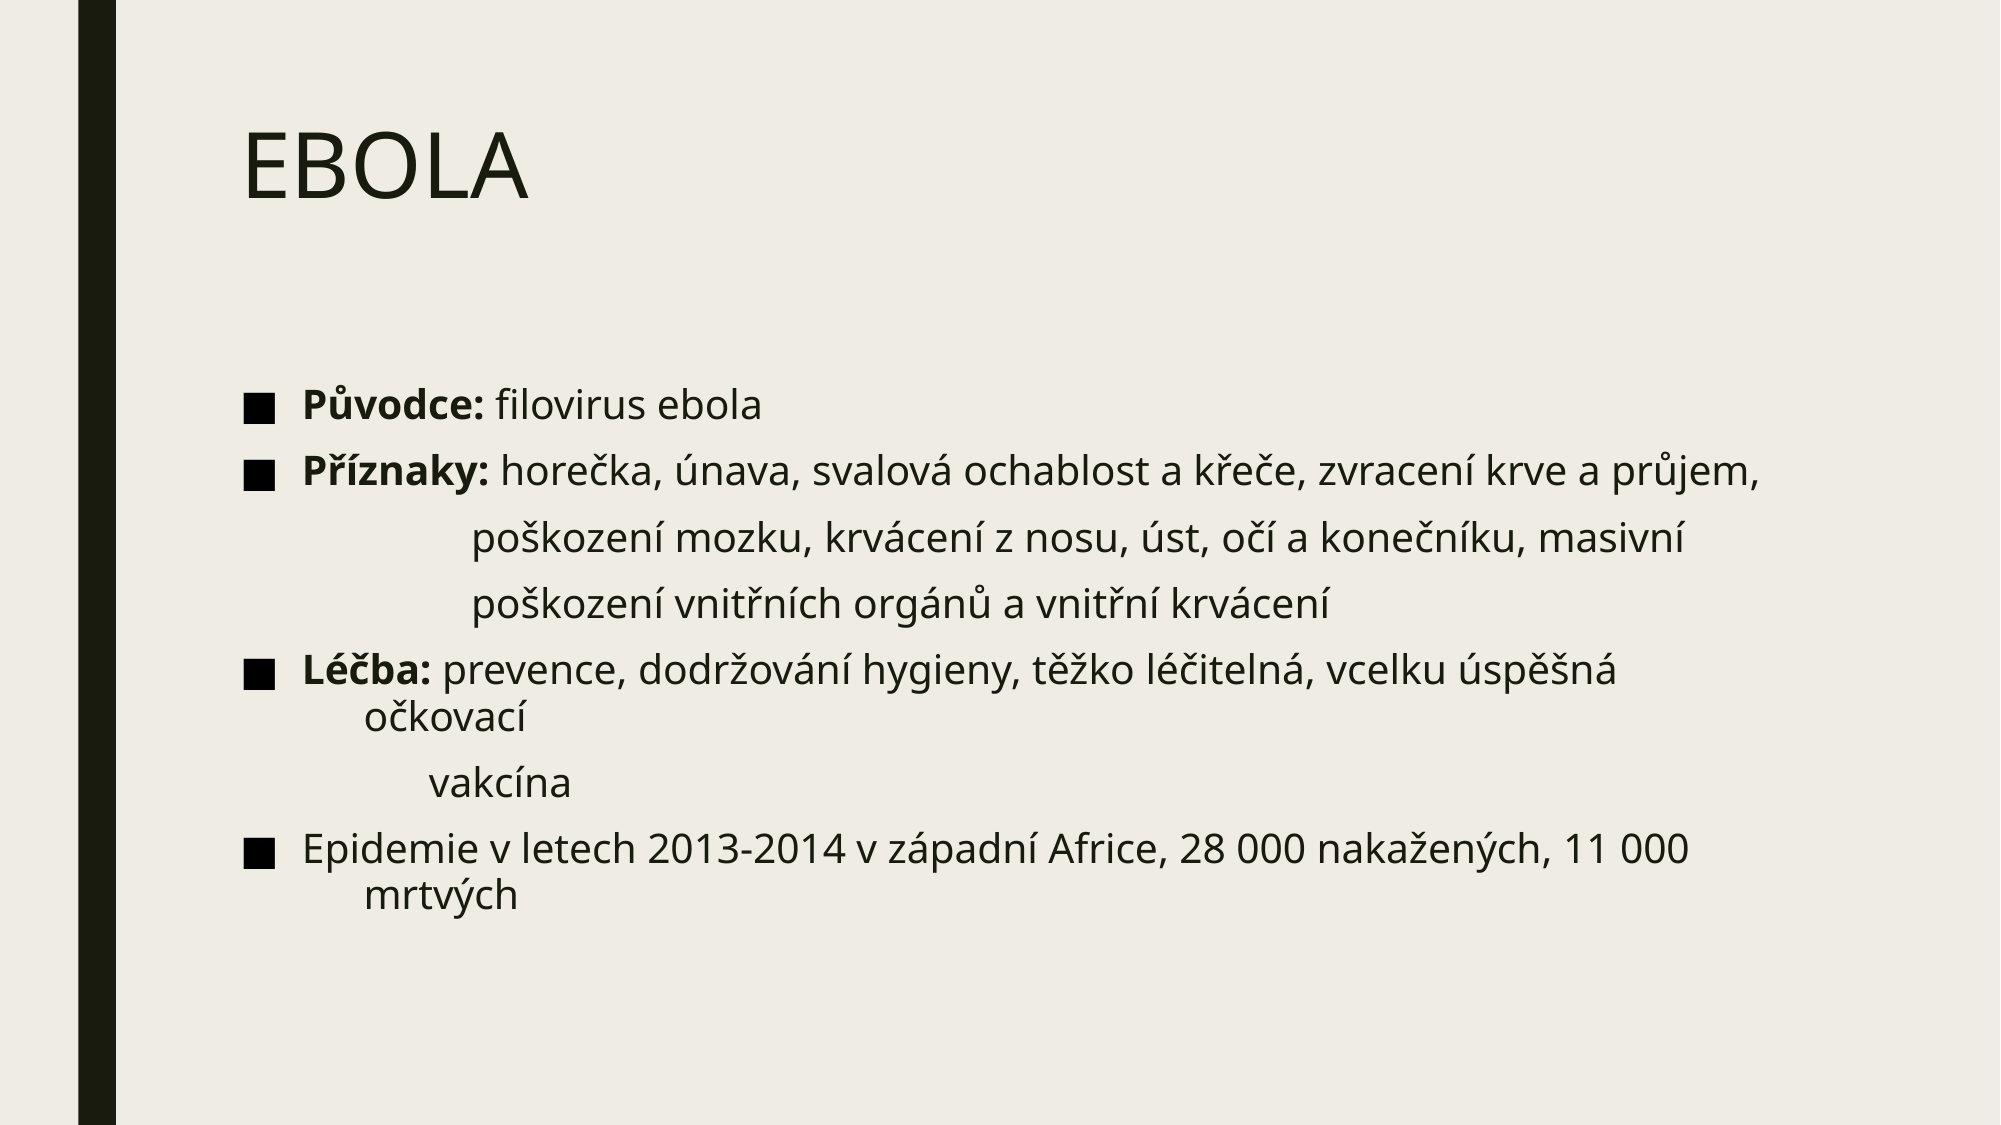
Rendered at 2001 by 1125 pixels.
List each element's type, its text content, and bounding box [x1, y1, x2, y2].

title EBOLA [225, 112, 1801, 357]
list Původce: filovirus ebola Příznaky: horečka, únava, svalová ochablost a křeče, zvracení krve a průjem, poškození mozku, krvácení z nosu, úst, očí a konečníku, masivní poškození vnitřních orgánů a vnitřní krvácení Léčba: prevence, dodržování hygieny, těžko léčitelná, vcelku úspěšná očkovací vakcína Epidemie v letech 2013-2014 v západní Africe, 28 000 nakažených, 11 000 mrtvých [225, 375, 1801, 963]
